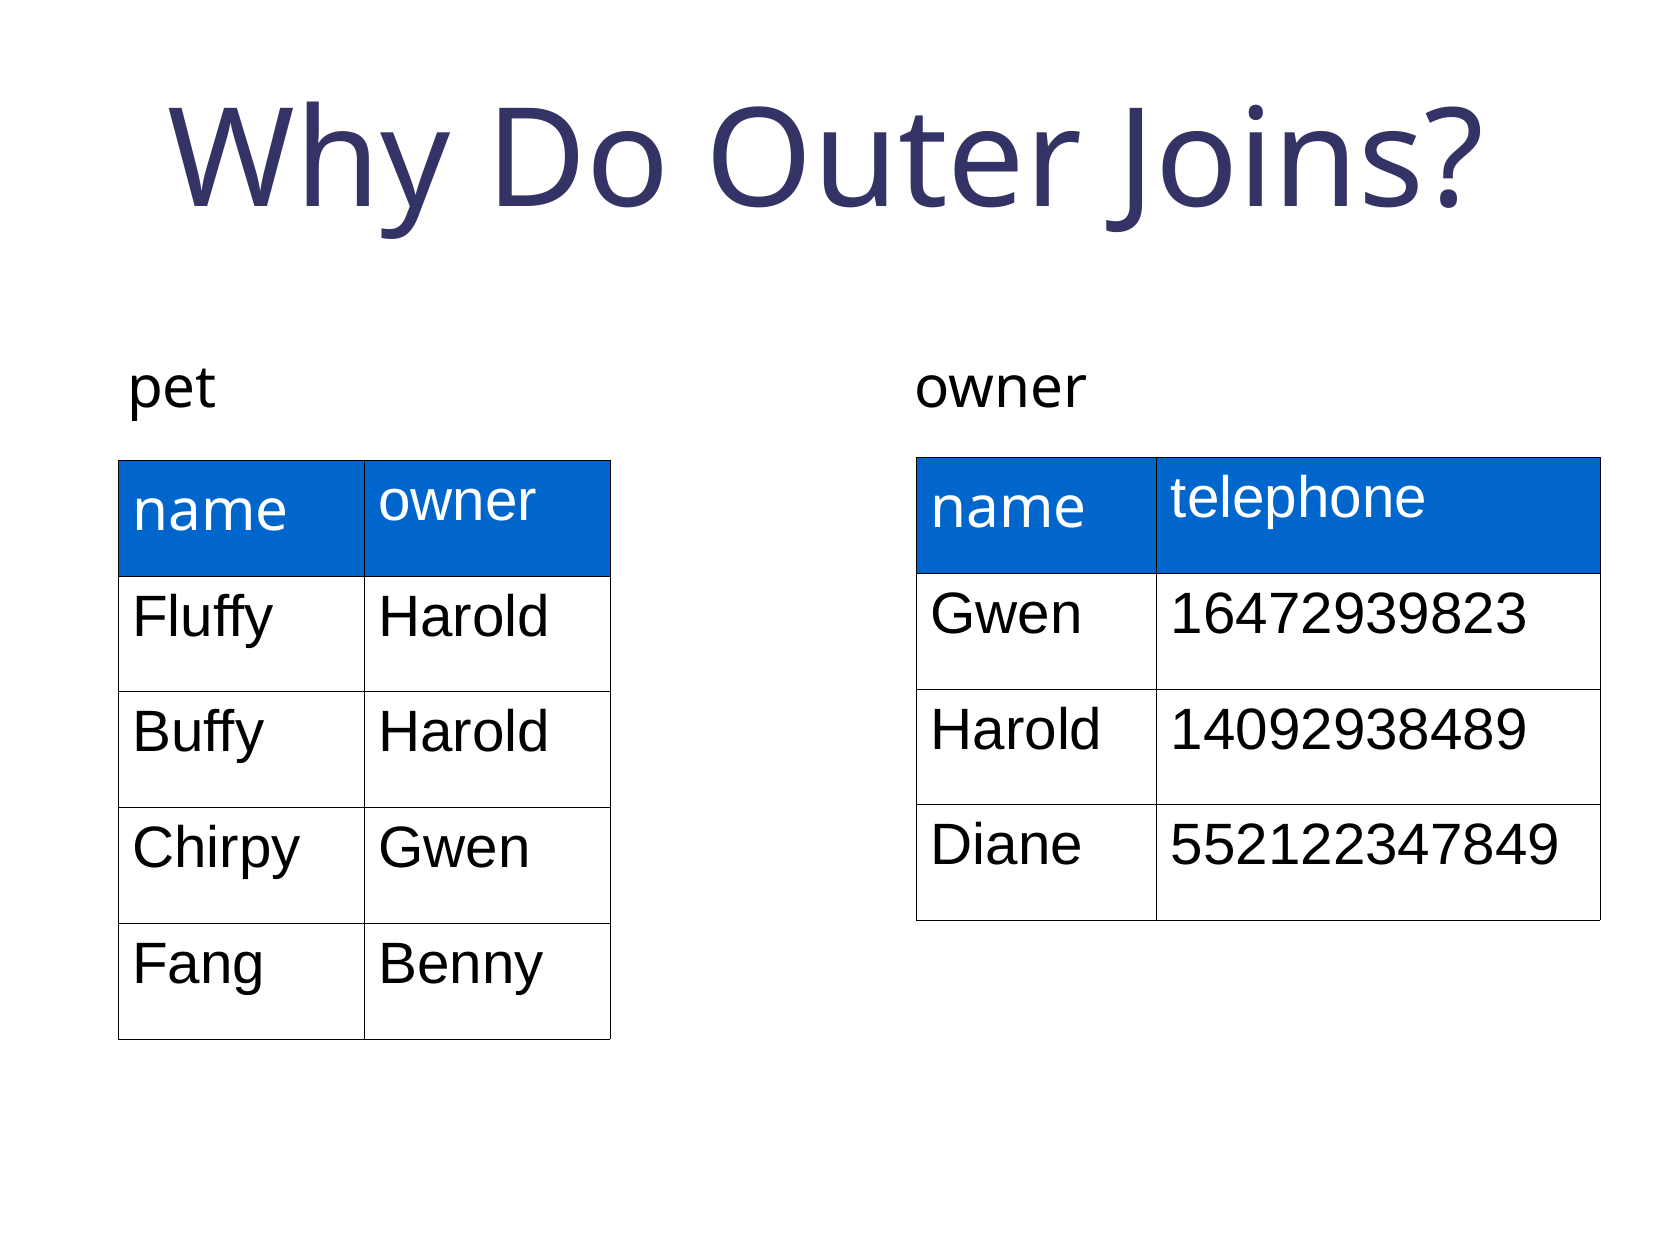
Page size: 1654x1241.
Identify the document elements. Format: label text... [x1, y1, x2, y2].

title Why Do Outer Joins? [82, 49, 1571, 257]
table_cell 16472939823 [1157, 574, 1600, 689]
table_cell Harold [917, 690, 1156, 804]
table_cell Fluffy [119, 577, 364, 691]
table_cell Buffy [119, 692, 364, 807]
table_cell Gwen [917, 574, 1156, 689]
table_cell Harold [365, 577, 610, 691]
text_box pet [112, 337, 526, 424]
table_cell Gwen [365, 808, 610, 923]
table_header name [119, 461, 364, 576]
table_header telephone [1157, 458, 1600, 573]
table_cell Chirpy [119, 808, 364, 923]
table_cell Fang [119, 924, 364, 1039]
table_cell Diane [917, 805, 1156, 920]
table_header name [917, 458, 1156, 573]
text_box owner [900, 337, 1313, 424]
table_header owner [365, 461, 610, 576]
table_cell Harold [365, 692, 610, 807]
table_cell 14092938489 [1157, 690, 1600, 804]
table_cell 552122347849 [1157, 805, 1600, 920]
table_cell Benny [365, 924, 610, 1039]
